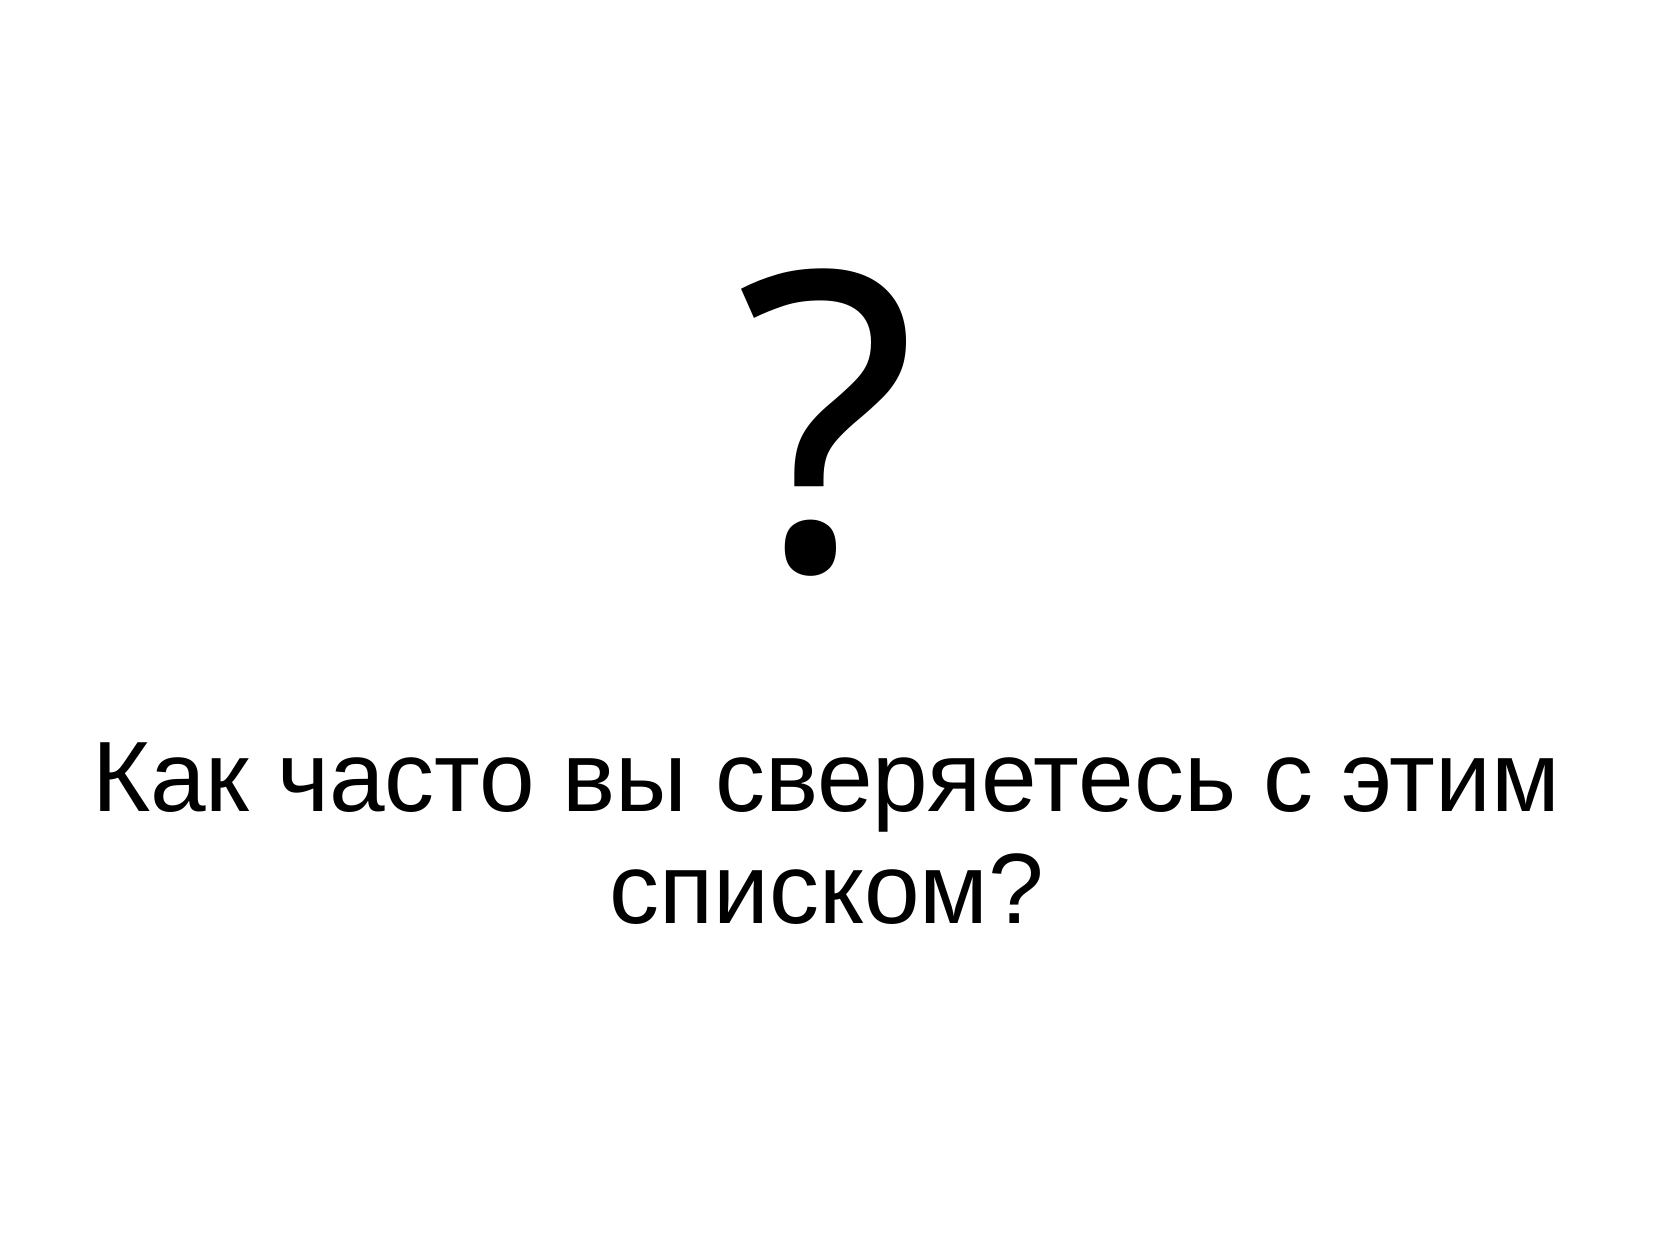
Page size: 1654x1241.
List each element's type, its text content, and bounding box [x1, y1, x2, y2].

list ? Как часто вы сверяетесь с этим списком? [82, 124, 1571, 1010]
